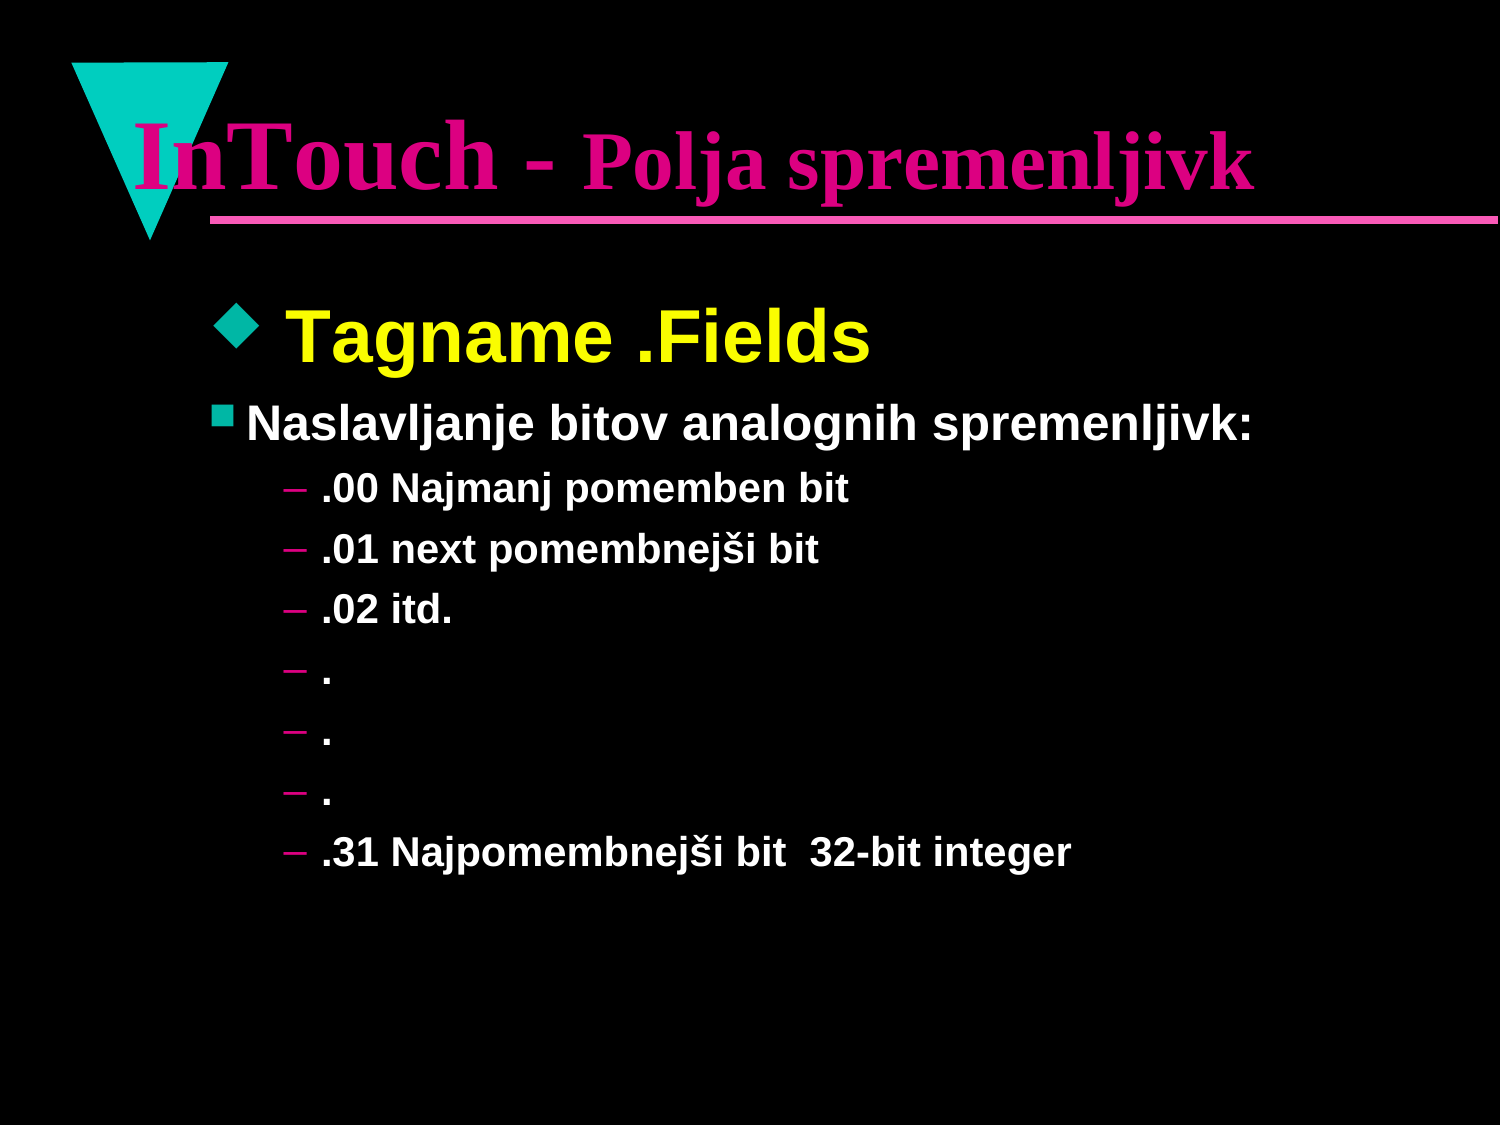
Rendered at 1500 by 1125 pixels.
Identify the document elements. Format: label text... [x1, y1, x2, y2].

list Tagname .Fields Naslavljanje bitov analognih spremenljivk: .00 Najmanj pomemben bit .01 next pomembnejši bit .02 itd. . . . .31 Najpomembnejši bit 32-bit integer [118, 289, 1498, 963]
title InTouch - Polja spremenljivk [117, 63, 1426, 251]
